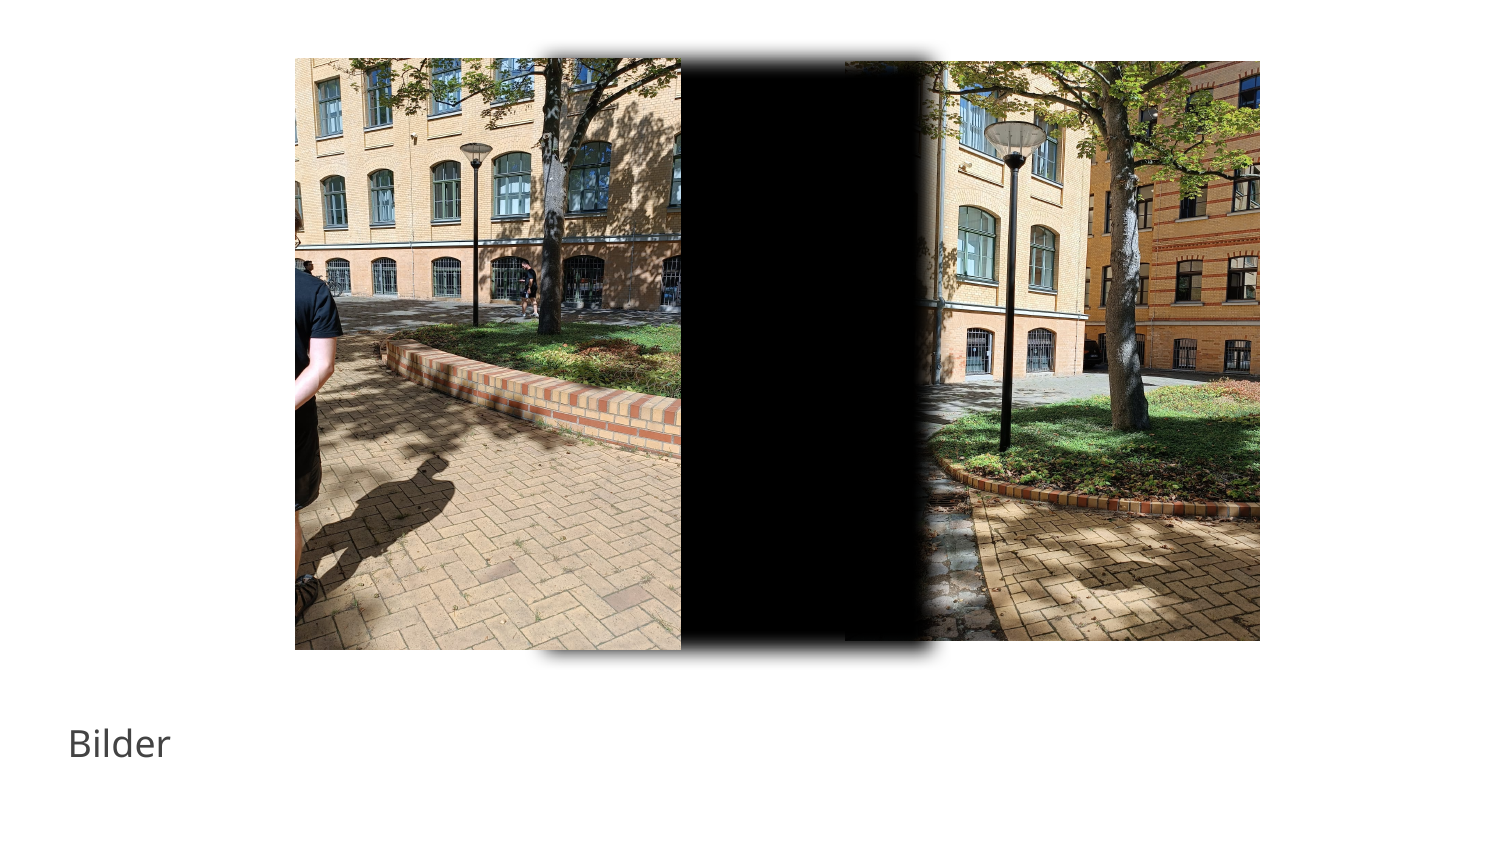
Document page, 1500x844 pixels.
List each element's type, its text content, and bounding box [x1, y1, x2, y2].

picture [845, 61, 1260, 641]
list Bilder [52, 694, 1037, 793]
picture [295, 58, 681, 650]
